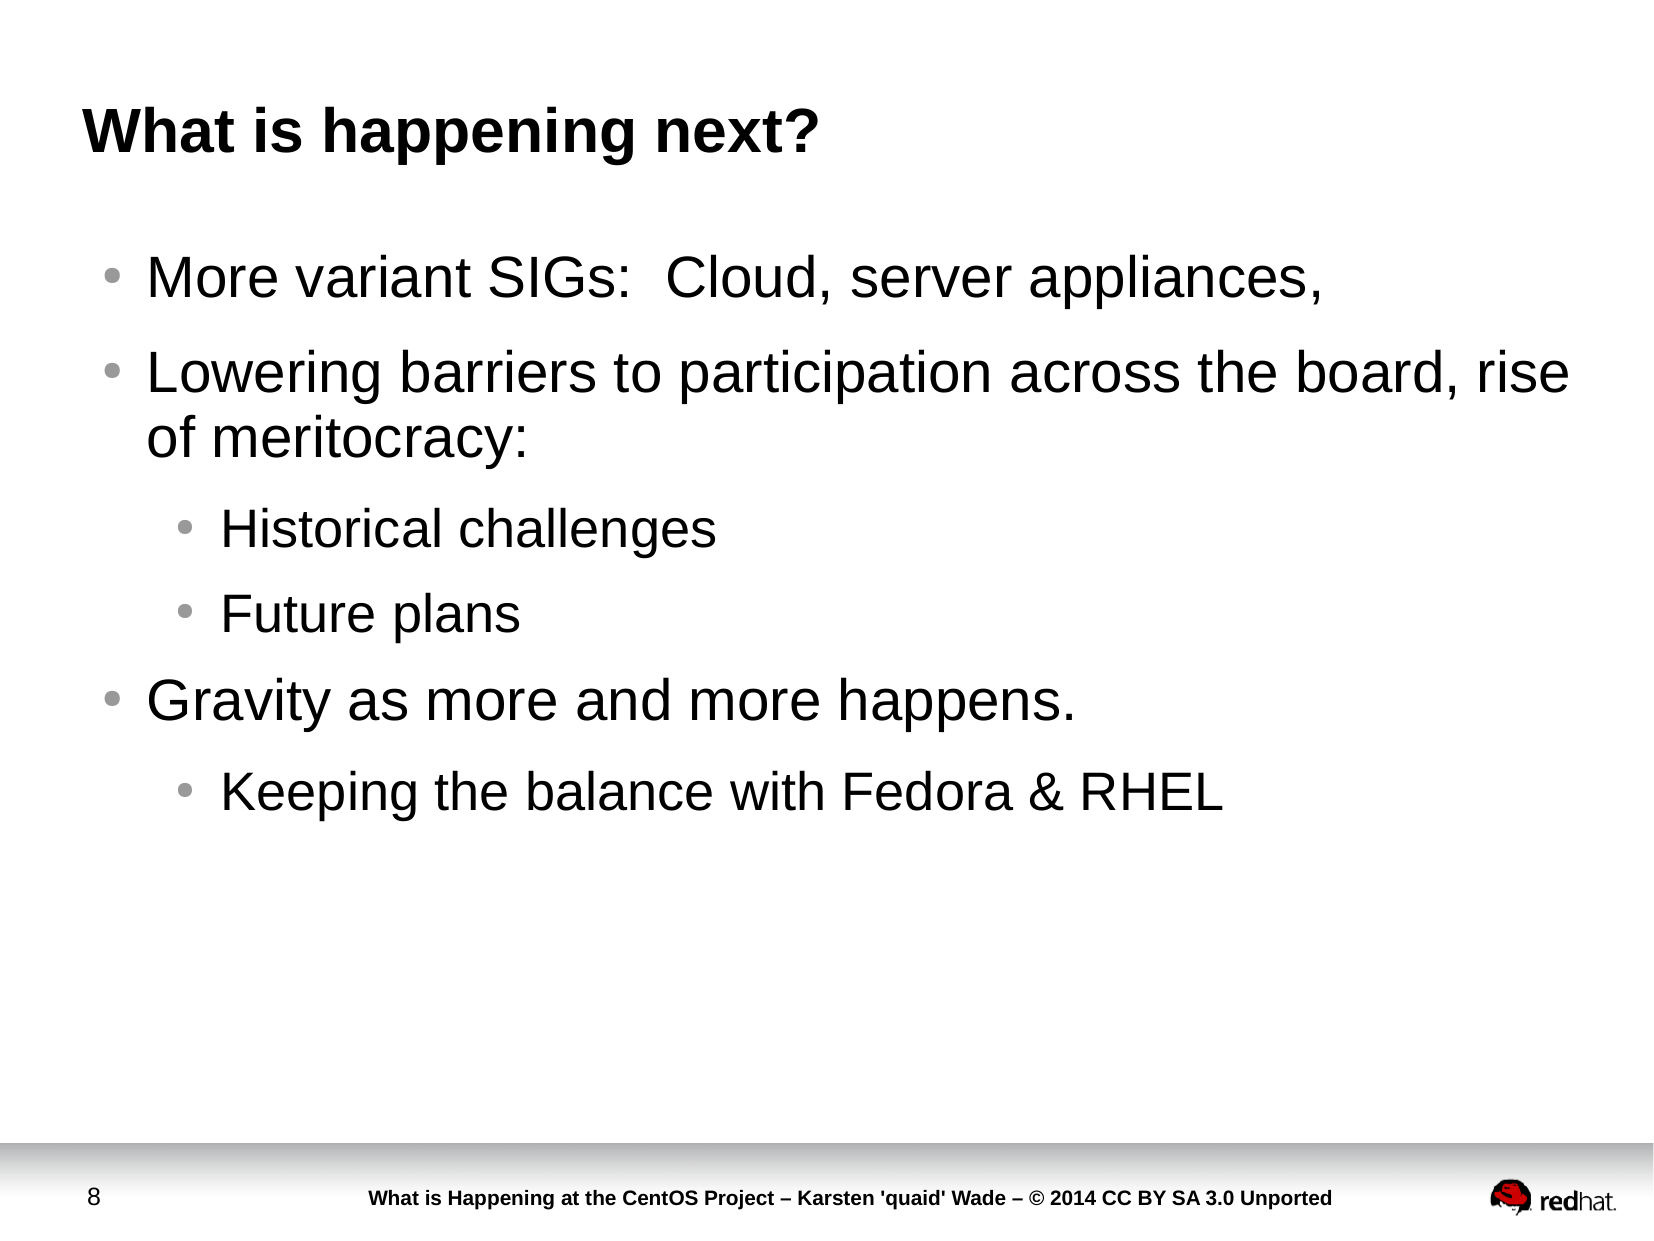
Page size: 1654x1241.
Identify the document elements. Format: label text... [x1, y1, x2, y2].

picture [0, 1143, 1654, 1241]
list More variant SIGs: Cloud, server appliances, Lowering barriers to participation across the board, rise of meritocracy: Historical challenges Future plans Gravity as more and more happens. Keeping the balance with Fedora & RHEL [86, 244, 1576, 1039]
title What is happening next? [82, 37, 1571, 226]
